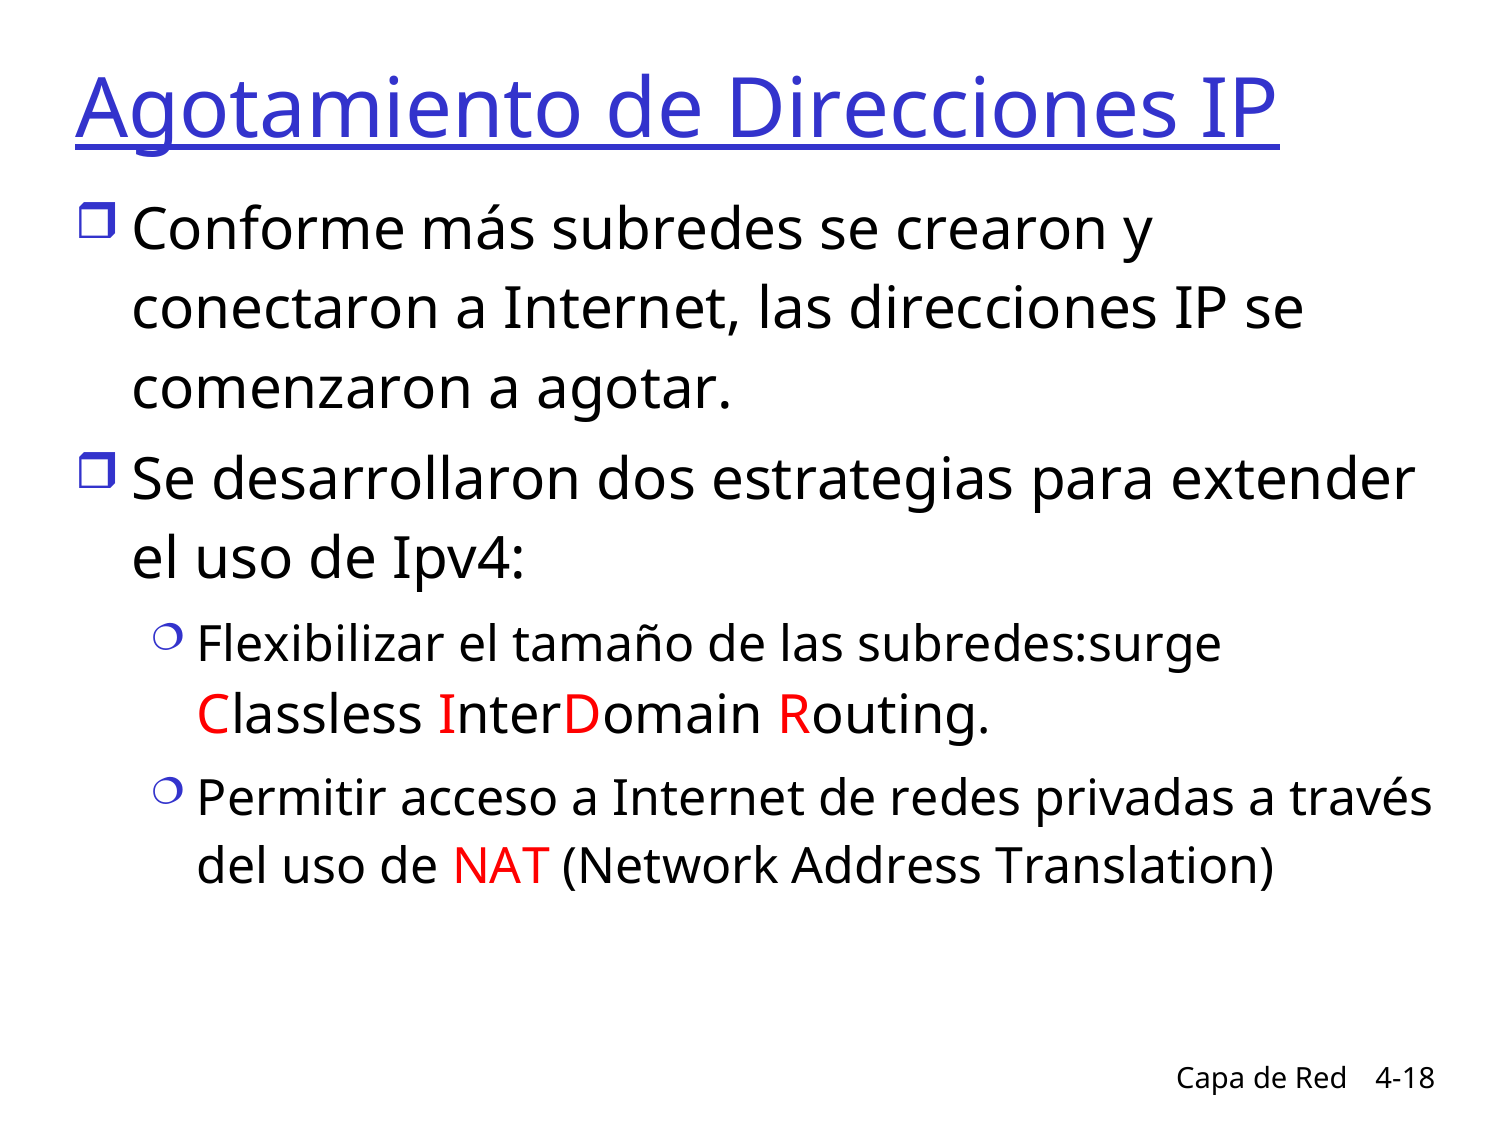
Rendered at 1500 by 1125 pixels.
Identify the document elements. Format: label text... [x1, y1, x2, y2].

title Agotamiento de Direcciones IP [75, 30, 1463, 181]
list Conforme más subredes se crearon y conectaron a Internet, las direcciones IP se comenzaron a agotar. Se desarrollaron dos estrategias para extender el uso de Ipv4: Flexibilizar el tamaño de las subredes:surge Classless InterDomain Routing. Permitir acceso a Internet de redes privadas a través del uso de NAT (Network Address Translation) [75, 187, 1463, 991]
